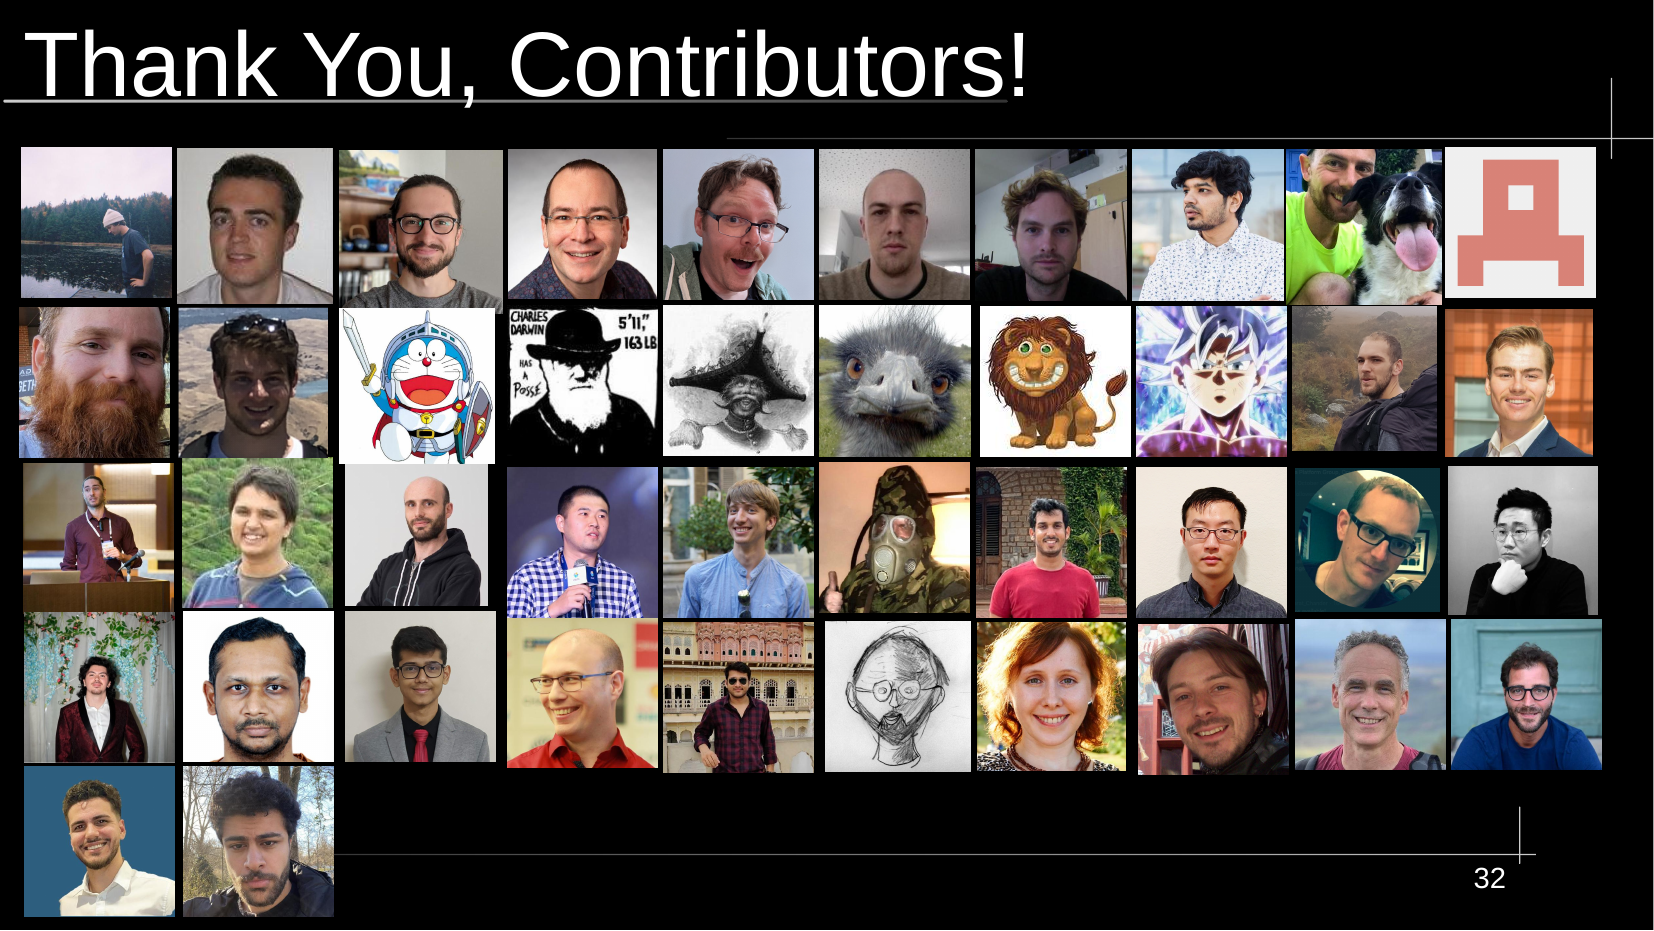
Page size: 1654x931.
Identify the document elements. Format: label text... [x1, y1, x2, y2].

picture [1136, 306, 1287, 457]
picture [177, 148, 333, 304]
picture [663, 305, 814, 456]
picture [183, 766, 334, 917]
picture [345, 611, 496, 762]
picture [825, 621, 971, 772]
picture [975, 149, 1127, 301]
picture [183, 611, 334, 762]
picture [663, 467, 814, 618]
picture [508, 149, 657, 299]
picture [819, 462, 970, 613]
picture [1445, 309, 1593, 457]
picture [339, 150, 503, 606]
picture [24, 766, 175, 917]
picture [977, 622, 1126, 771]
picture [19, 307, 170, 458]
picture [1451, 619, 1602, 770]
picture [1292, 306, 1437, 451]
picture [1132, 149, 1284, 301]
title Thank You, Contributors! [23, 11, 1589, 119]
picture [177, 307, 333, 608]
picture [976, 467, 1127, 618]
picture [663, 149, 814, 300]
picture [1138, 624, 1289, 775]
picture [23, 463, 175, 763]
picture [819, 305, 971, 457]
picture [21, 147, 172, 298]
picture [1295, 468, 1440, 612]
picture [1295, 619, 1446, 770]
picture [663, 622, 814, 774]
picture [1286, 149, 1442, 305]
picture [1445, 147, 1596, 298]
picture [1448, 466, 1598, 615]
picture [507, 305, 658, 456]
picture [1136, 467, 1287, 618]
picture [819, 149, 970, 300]
picture [507, 467, 658, 768]
picture [980, 306, 1131, 457]
